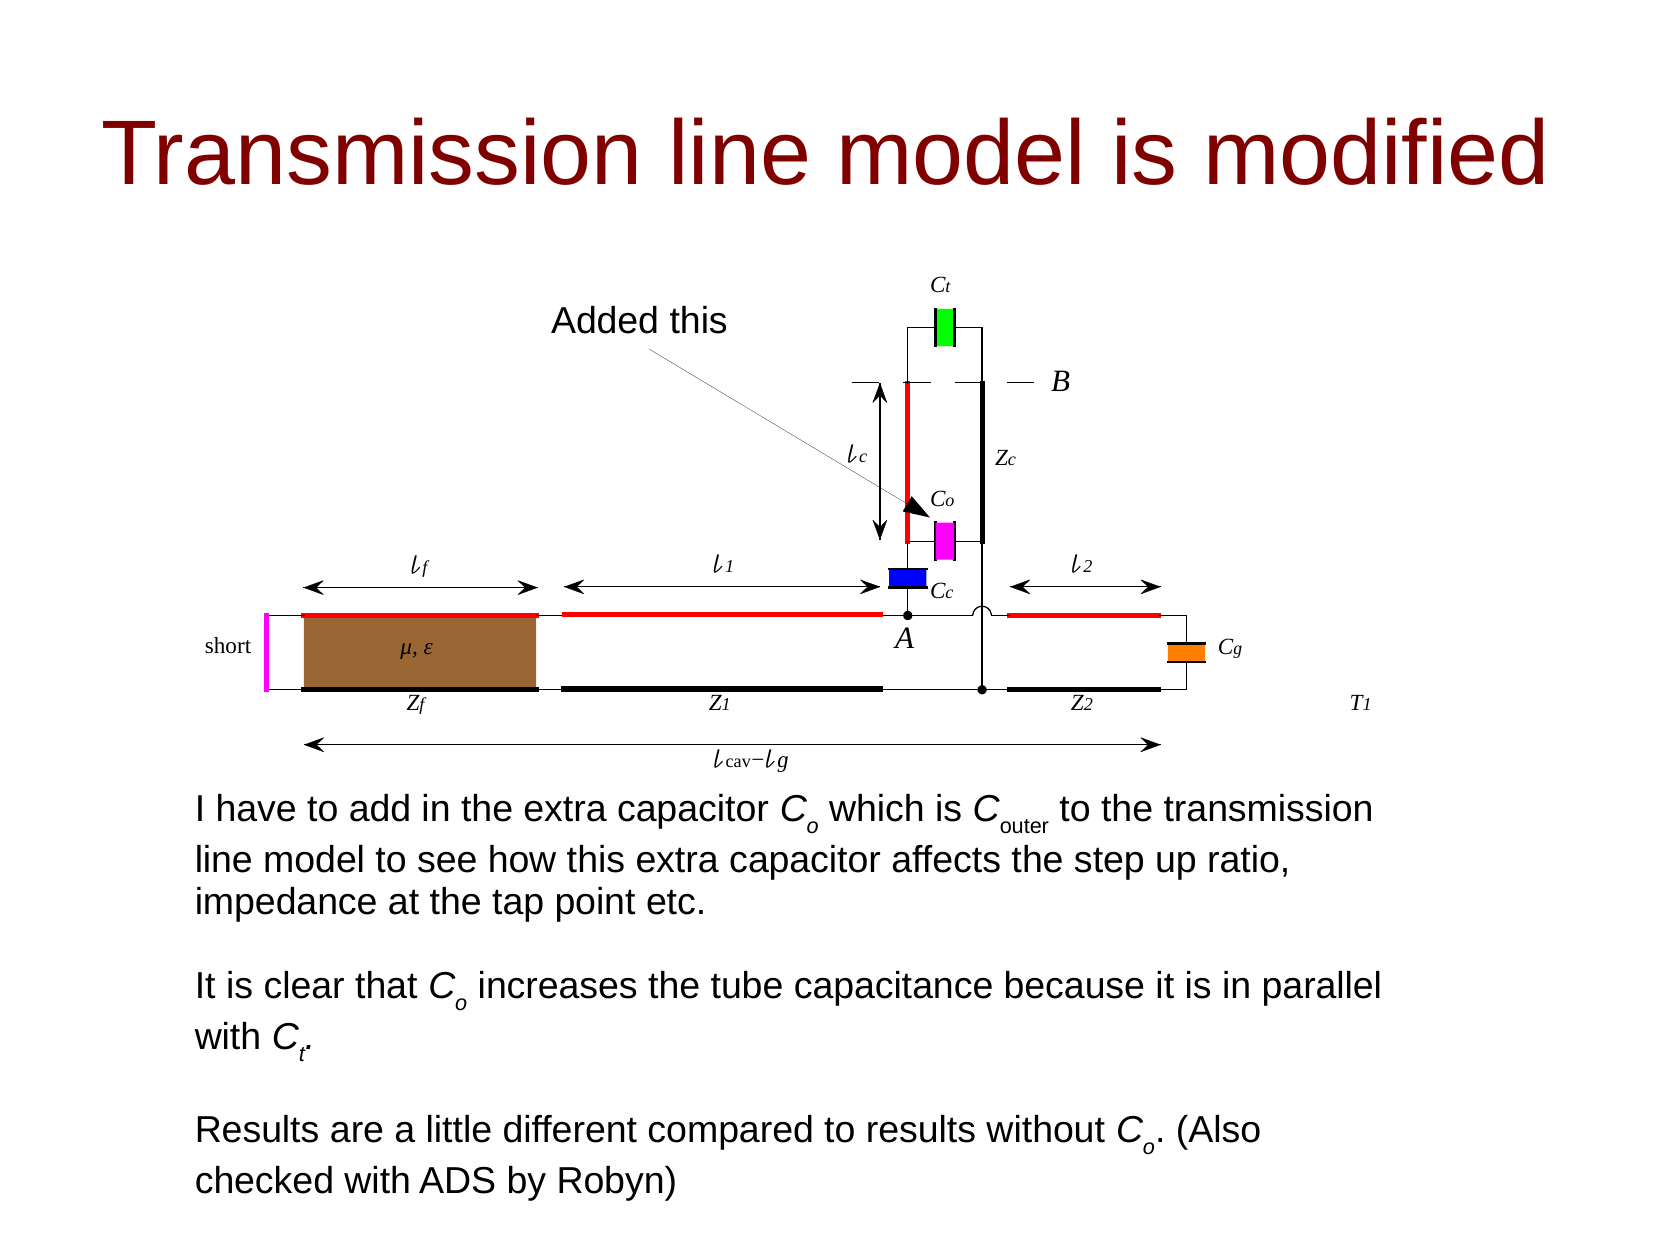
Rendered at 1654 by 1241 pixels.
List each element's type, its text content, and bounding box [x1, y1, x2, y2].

text_box Added this [536, 292, 758, 349]
title Transmission line model is modified [82, 49, 1571, 257]
picture [190, 270, 1391, 780]
text_box I have to add in the extra capacitor Co which is Couter to the transmission line model to see how this extra capacitor affects the step up ratio, impedance at the tap point etc. It is clear that Co increases the tube capacitance because it is in parallel with Ct. Results are a little different compared to results without Co. (Also checked with ADS by Robyn) [180, 780, 1426, 1205]
